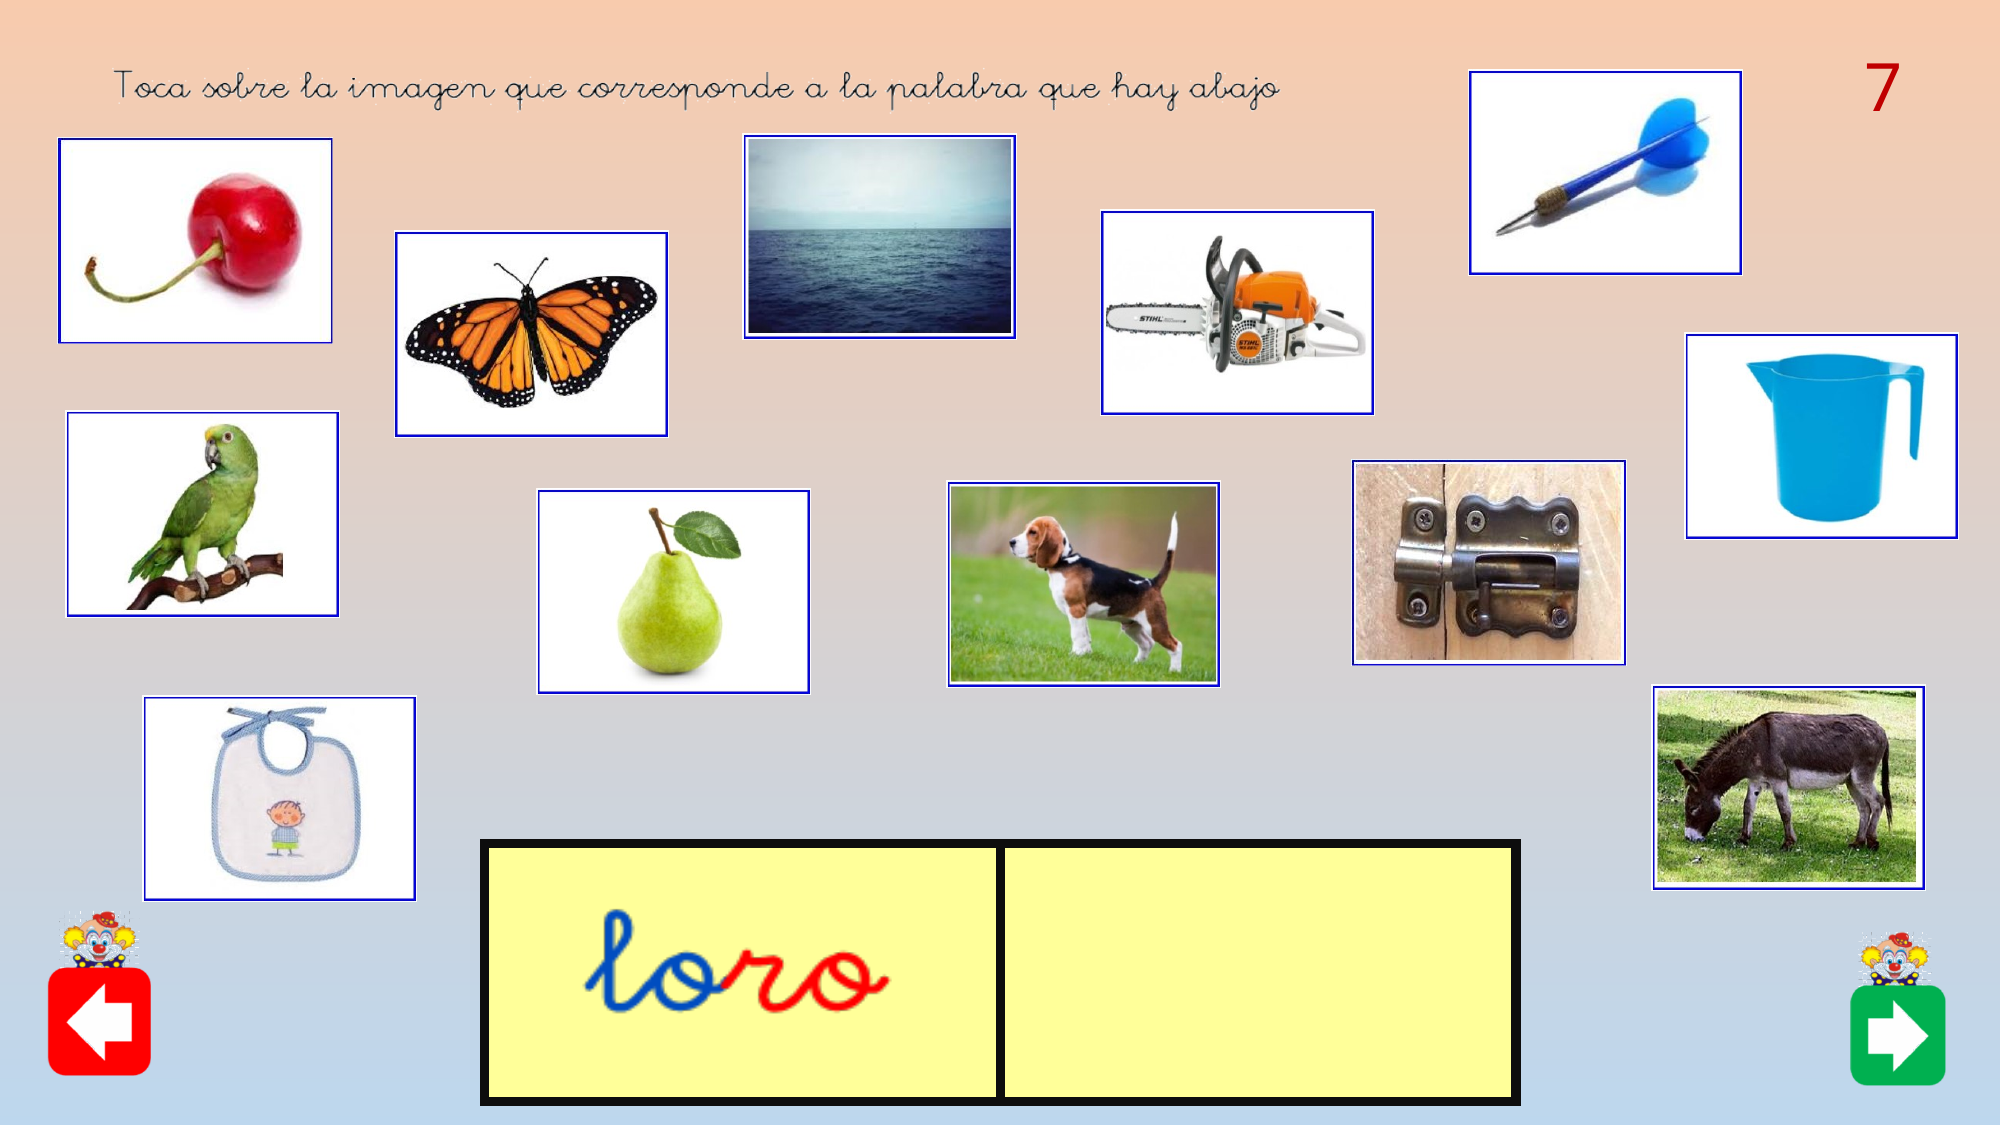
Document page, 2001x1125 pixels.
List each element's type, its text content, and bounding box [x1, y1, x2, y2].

picture [1100, 209, 1375, 416]
text_box [484, 843, 1516, 1102]
picture [536, 488, 811, 696]
picture [1850, 931, 1946, 1086]
picture [65, 410, 340, 618]
picture [394, 230, 669, 438]
picture [1651, 684, 1926, 891]
picture [57, 137, 333, 344]
picture [106, 57, 1743, 276]
picture [1351, 459, 1627, 666]
text_box 7 [1820, 37, 1946, 133]
picture [742, 133, 1017, 340]
picture [946, 480, 1221, 688]
picture [508, 867, 965, 1076]
picture [142, 695, 417, 902]
picture [1684, 332, 1959, 540]
picture [47, 910, 151, 1076]
